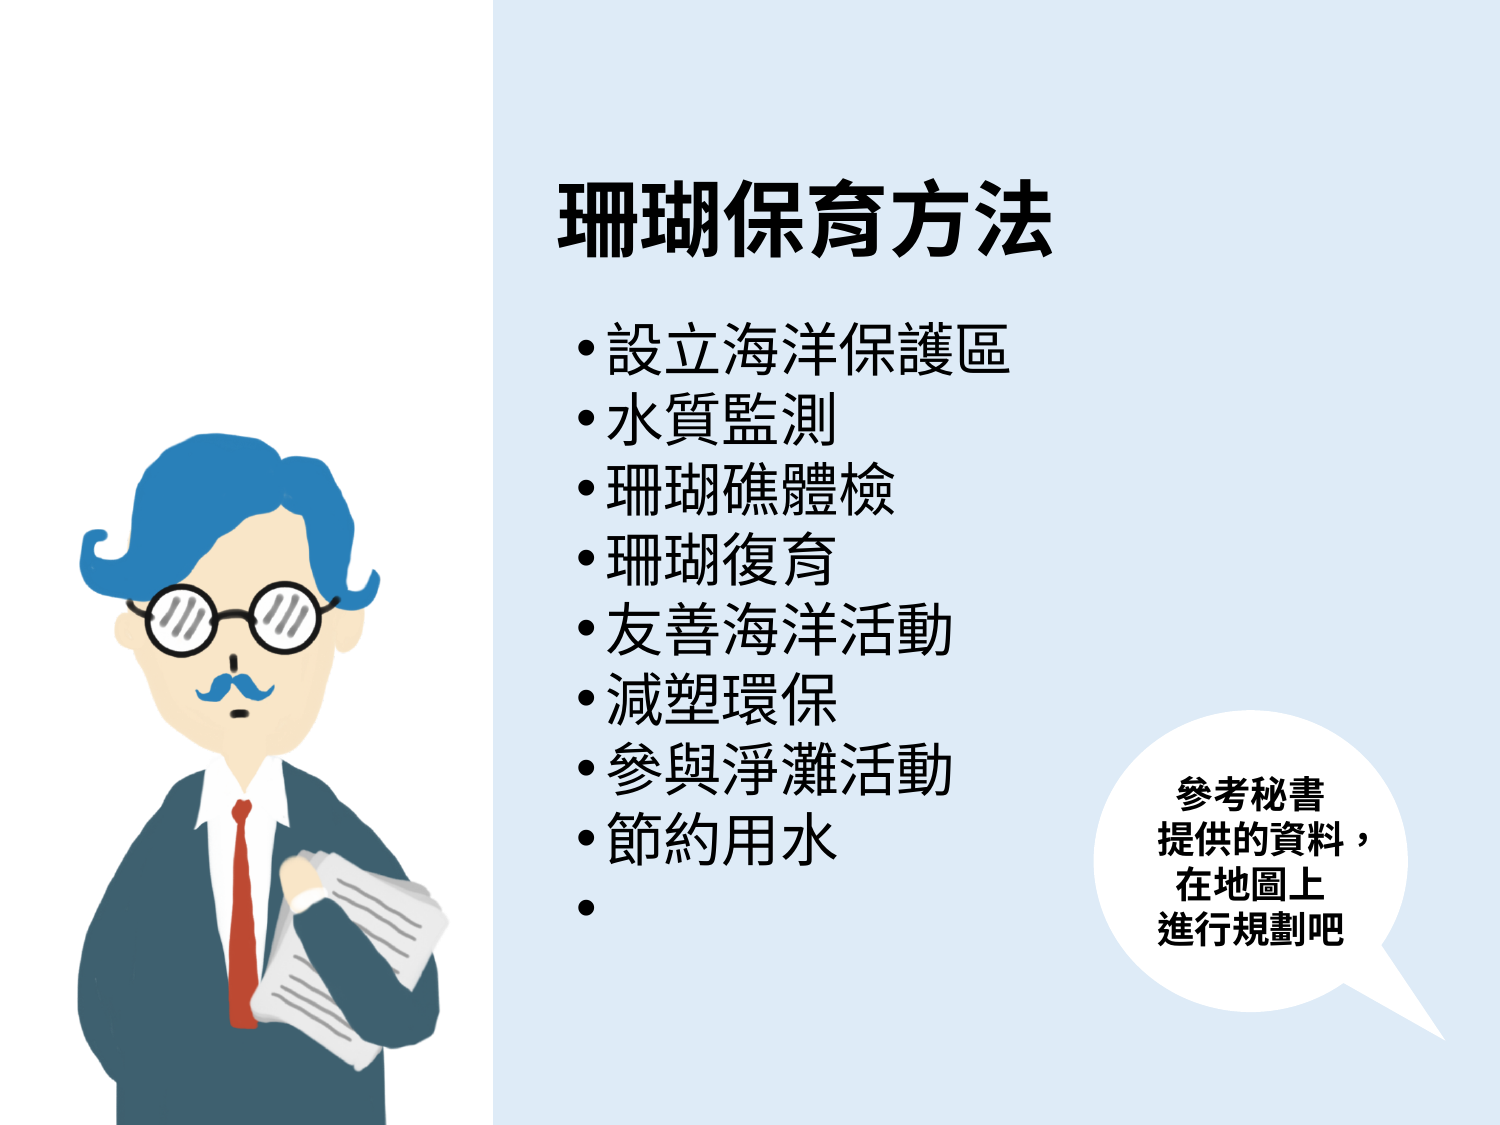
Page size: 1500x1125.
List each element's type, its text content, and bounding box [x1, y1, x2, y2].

text_box [493, 0, 1500, 1125]
text_box 設立海洋保護區 水質監測 珊瑚礁體檢 珊瑚復育 友善海洋活動 減塑環保 參與淨灘活動 節約用水 [561, 305, 1432, 950]
text_box 參考秘書 提供的資料，在地圖上 進行規劃吧 [1093, 710, 1446, 1041]
picture [0, 182, 460, 1125]
text_box 珊瑚保育方法 [541, 159, 1094, 276]
